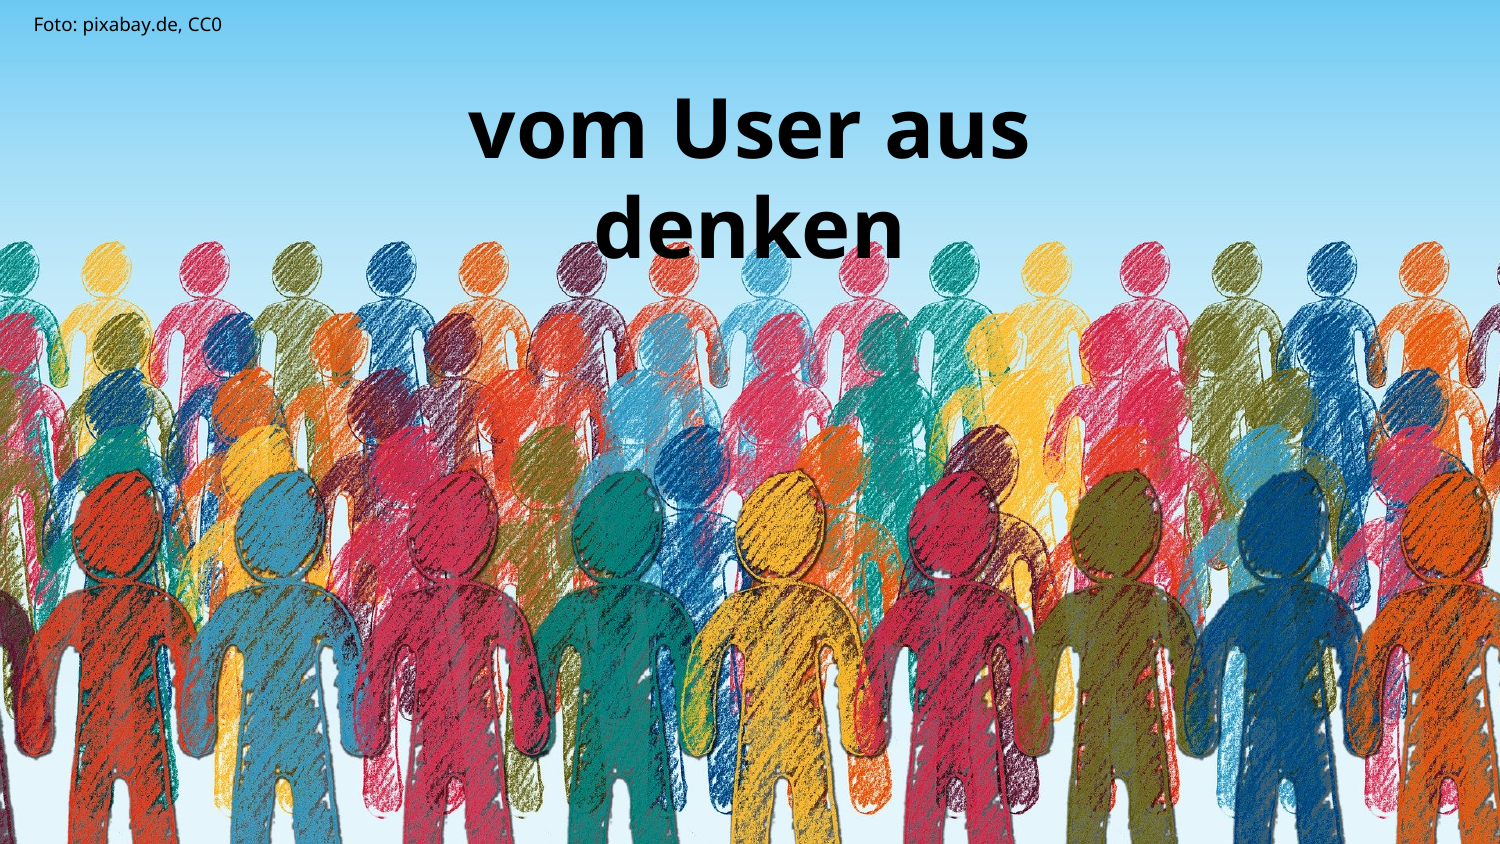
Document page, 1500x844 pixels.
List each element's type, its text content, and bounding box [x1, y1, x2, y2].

text_box vom User aus denken [335, 75, 1166, 177]
picture [0, 0, 1500, 844]
text_box Foto: pixabay.de, CC0 [22, 7, 337, 42]
